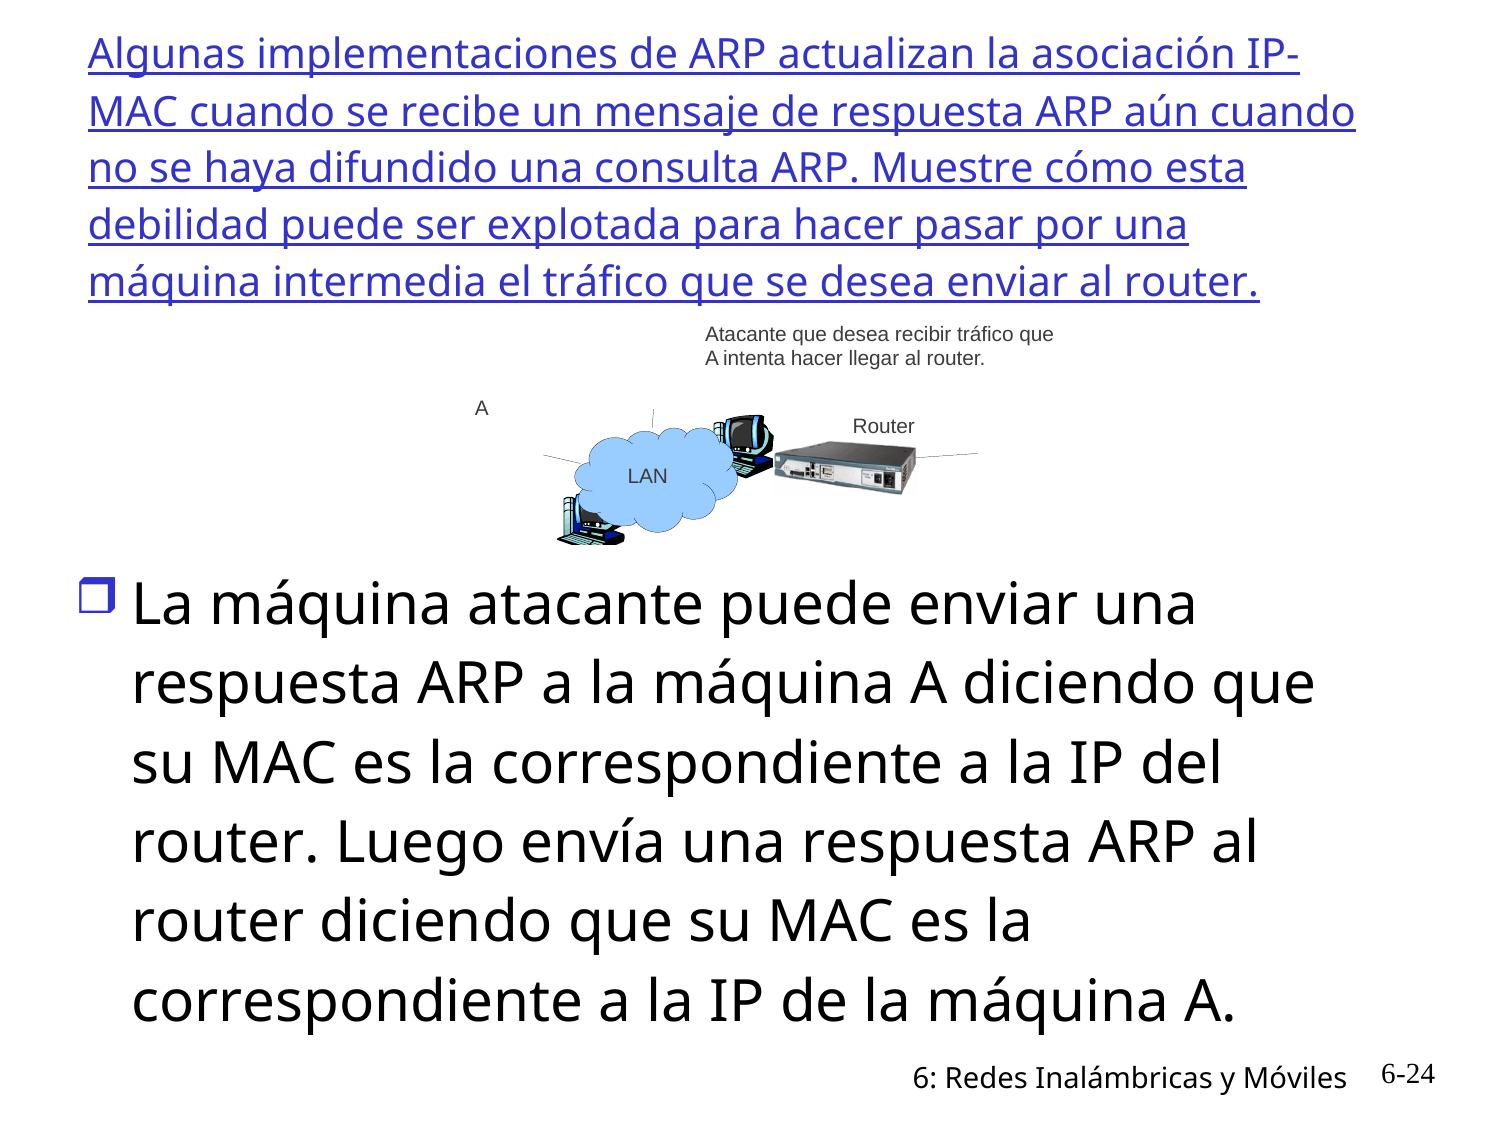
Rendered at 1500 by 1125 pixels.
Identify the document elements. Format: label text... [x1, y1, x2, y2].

chart [424, 302, 1126, 545]
title Algunas implementaciones de ARP actualizan la asociación IP-MAC cuando se recibe un mensaje de respuesta ARP aún cuando no se haya difundido una consulta ARP. Muestre cómo esta debilidad puede ser explotada para hacer pasar por una máquina intermedia el tráfico que se desea enviar al router. [87, 21, 1363, 313]
list La máquina atacante puede enviar una respuesta ARP a la máquina A diciendo que su MAC es la correspondiente a la IP del router. Luego envía una respuesta ARP al router diciendo que su MAC es la correspondiente a la IP de la máquina A. [75, 562, 1351, 976]
